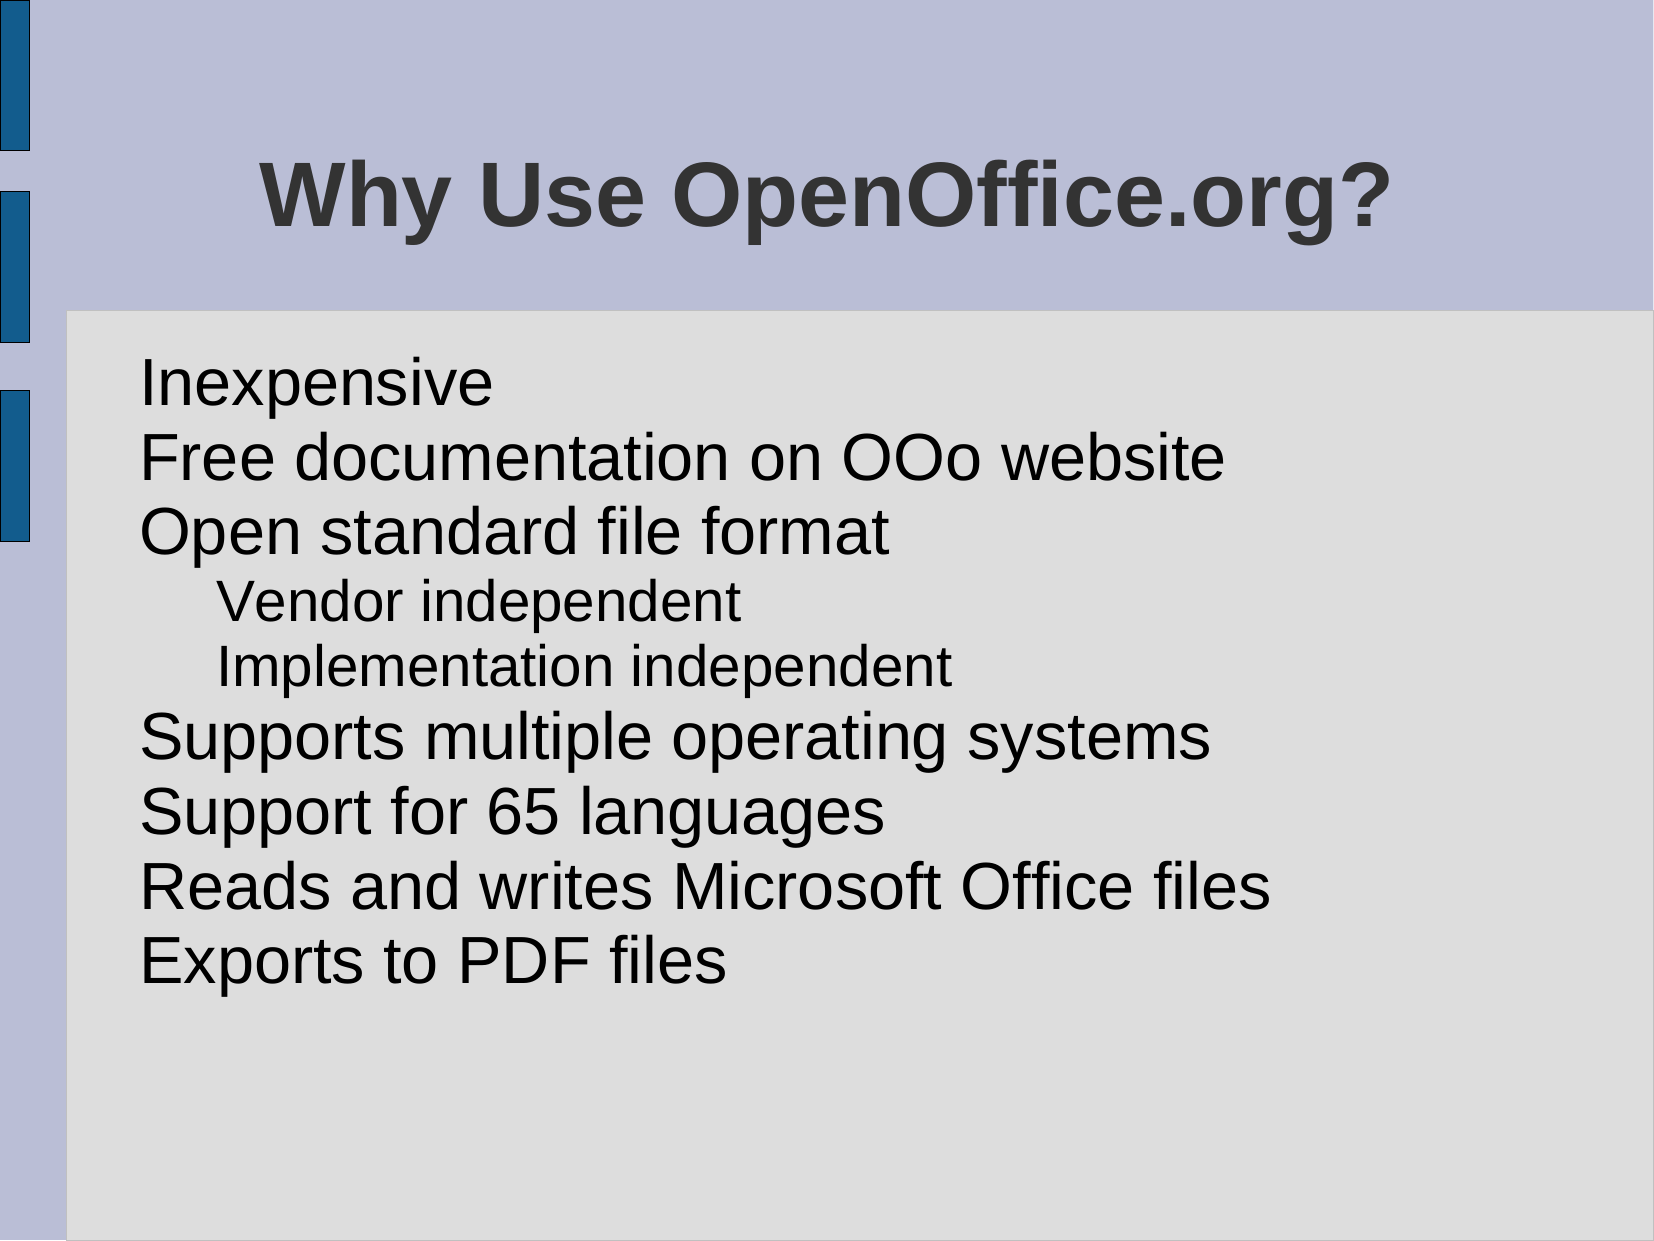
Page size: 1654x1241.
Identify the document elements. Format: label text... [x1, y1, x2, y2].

list Inexpensive Free documentation on OOo website Open standard file format Vendor independent Implementation independent Supports multiple operating systems Support for 65 languages Reads and writes Microsoft Office files Exports to PDF files [121, 344, 1534, 1127]
title Why Use OpenOffice.org? [121, 91, 1534, 299]
